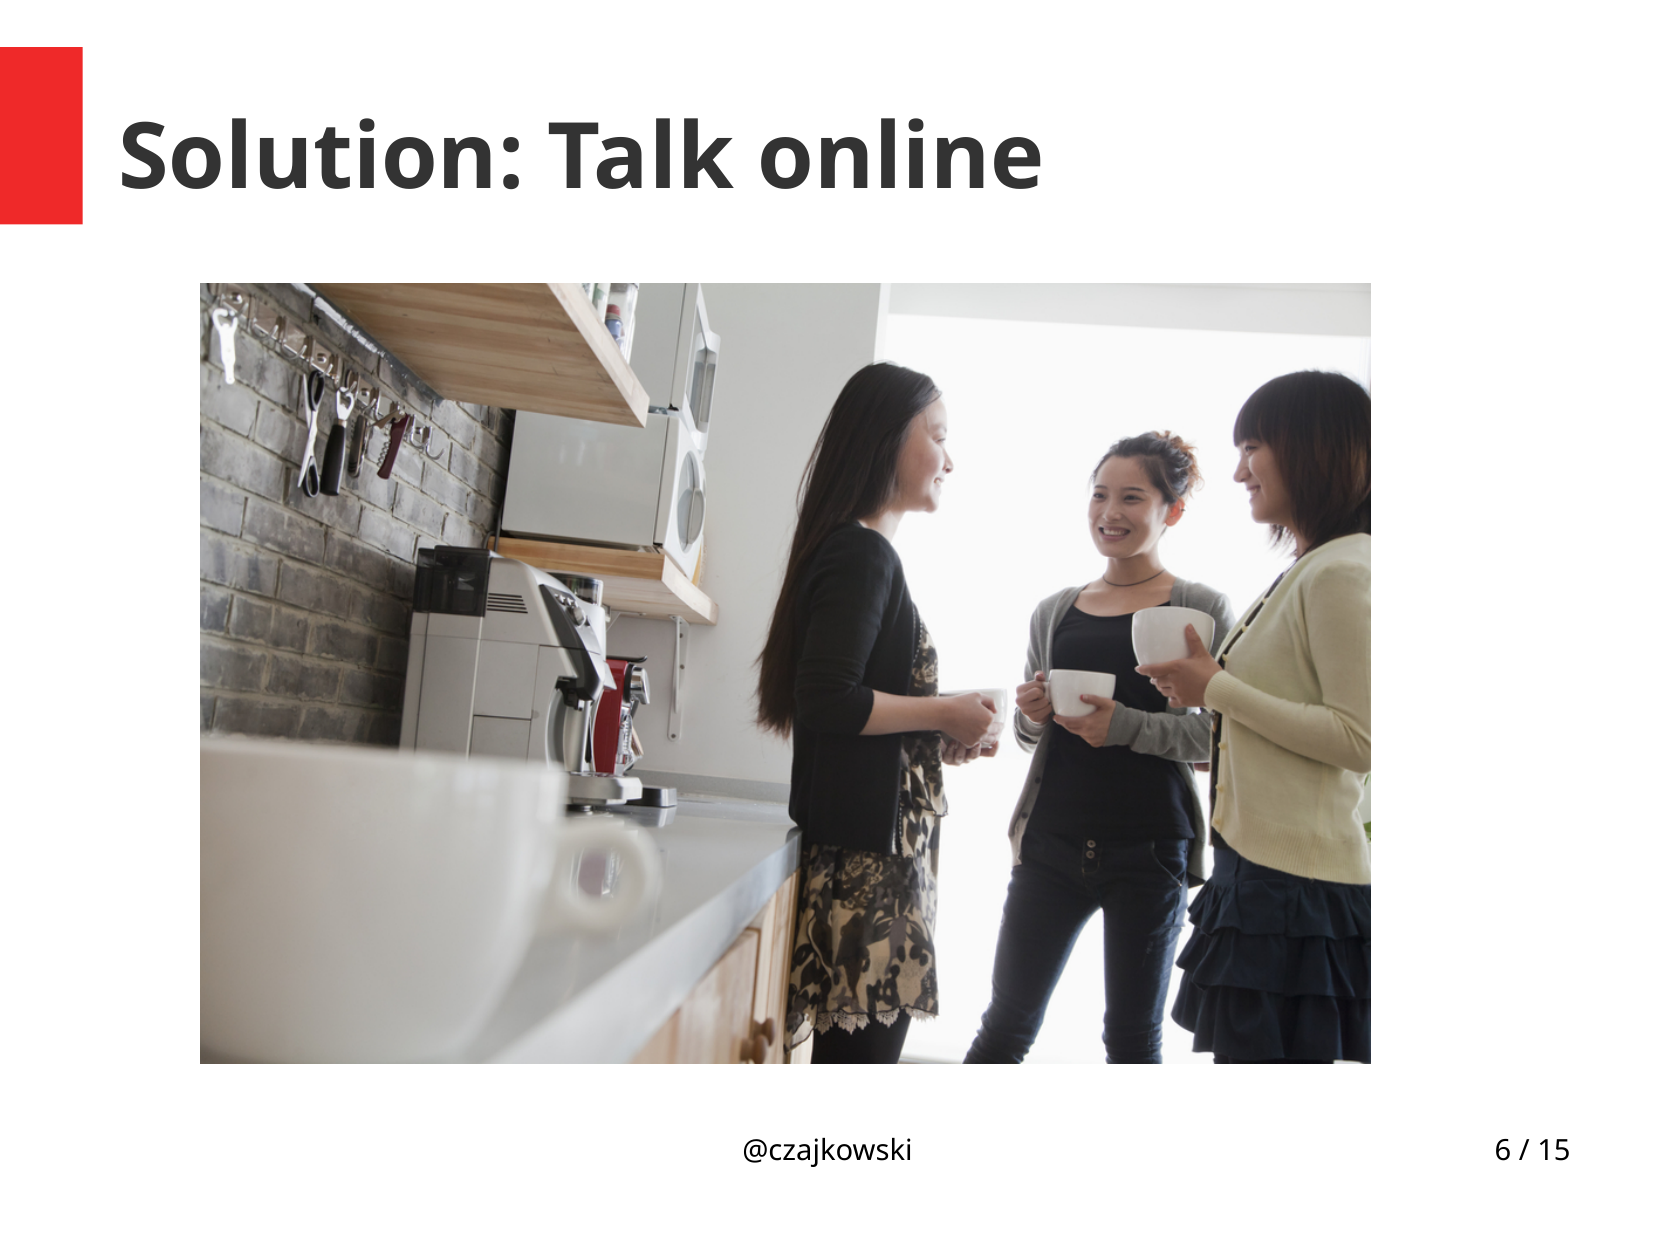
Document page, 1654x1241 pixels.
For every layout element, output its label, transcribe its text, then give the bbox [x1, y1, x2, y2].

picture [200, 283, 1371, 1064]
title Solution: Talk online [118, 49, 1571, 257]
